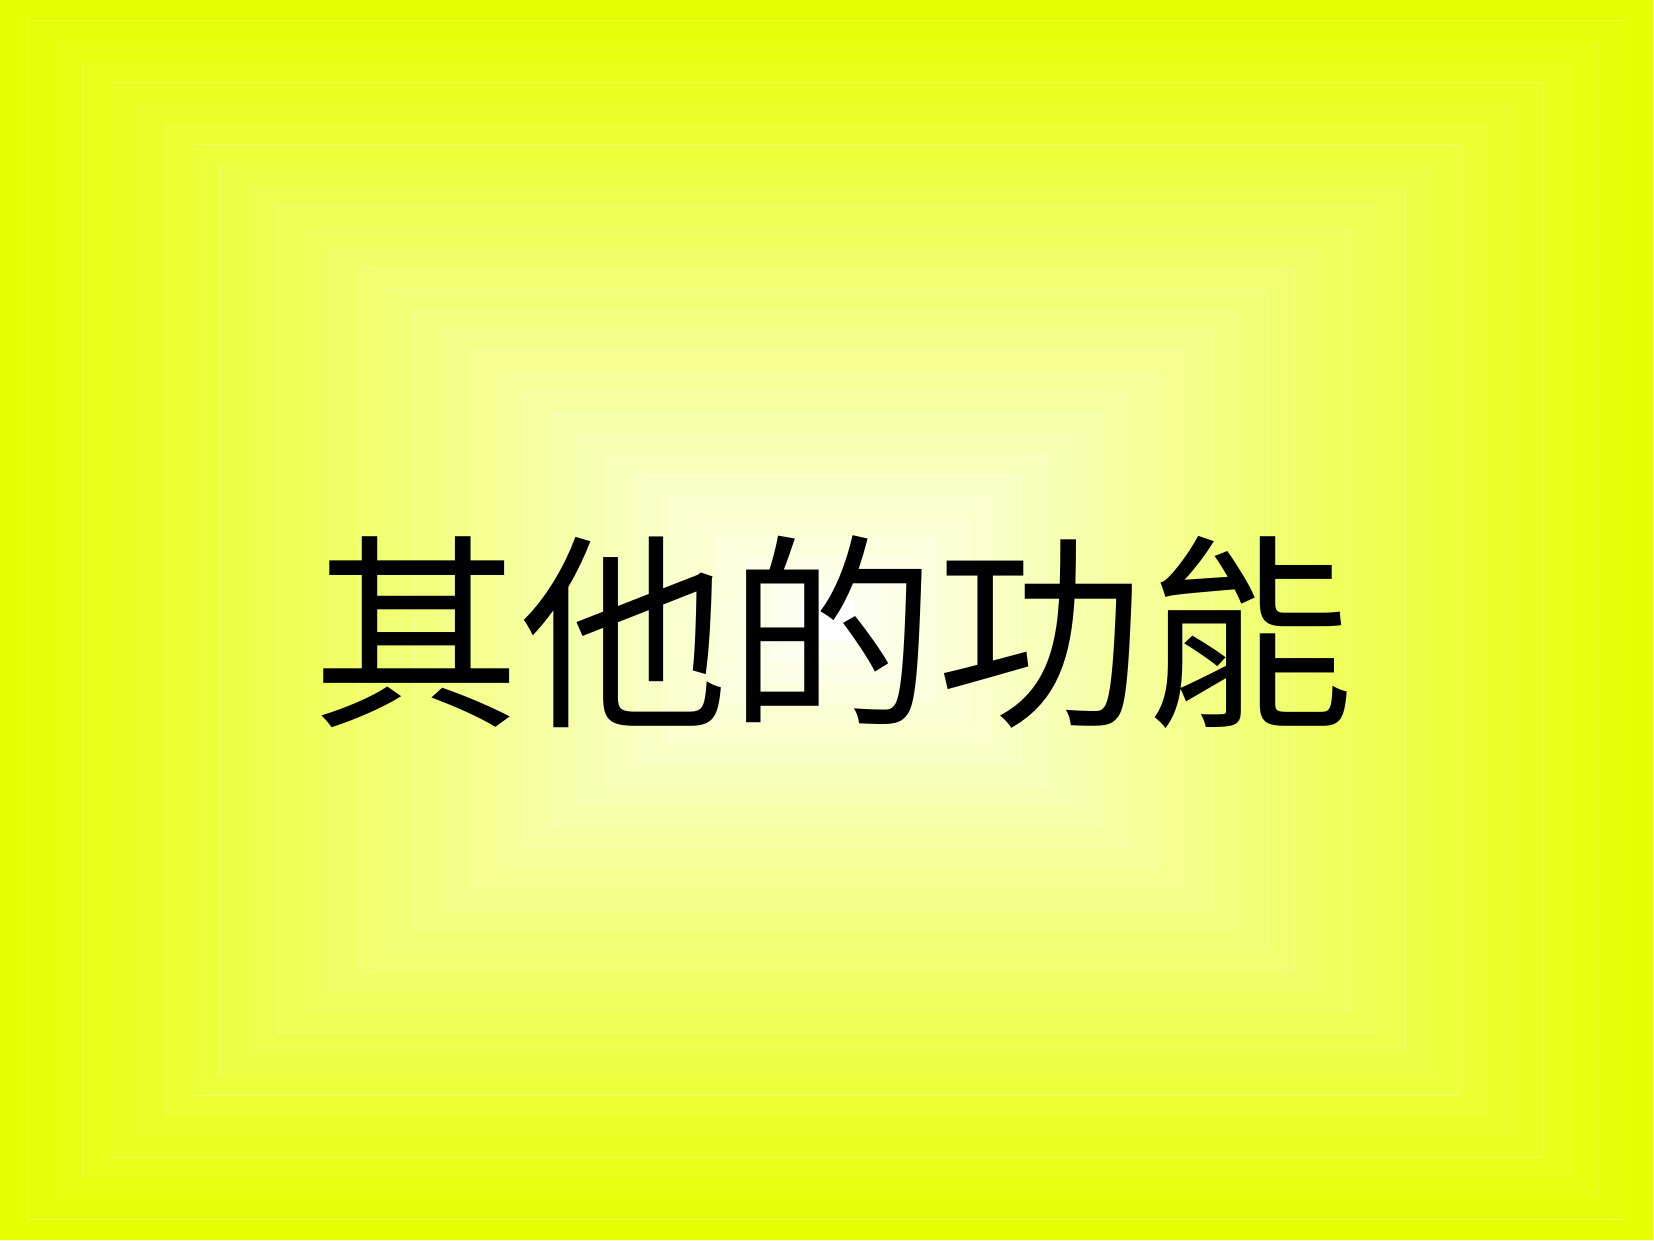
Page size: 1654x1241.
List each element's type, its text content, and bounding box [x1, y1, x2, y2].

title 其他的功能 [88, 441, 1577, 650]
